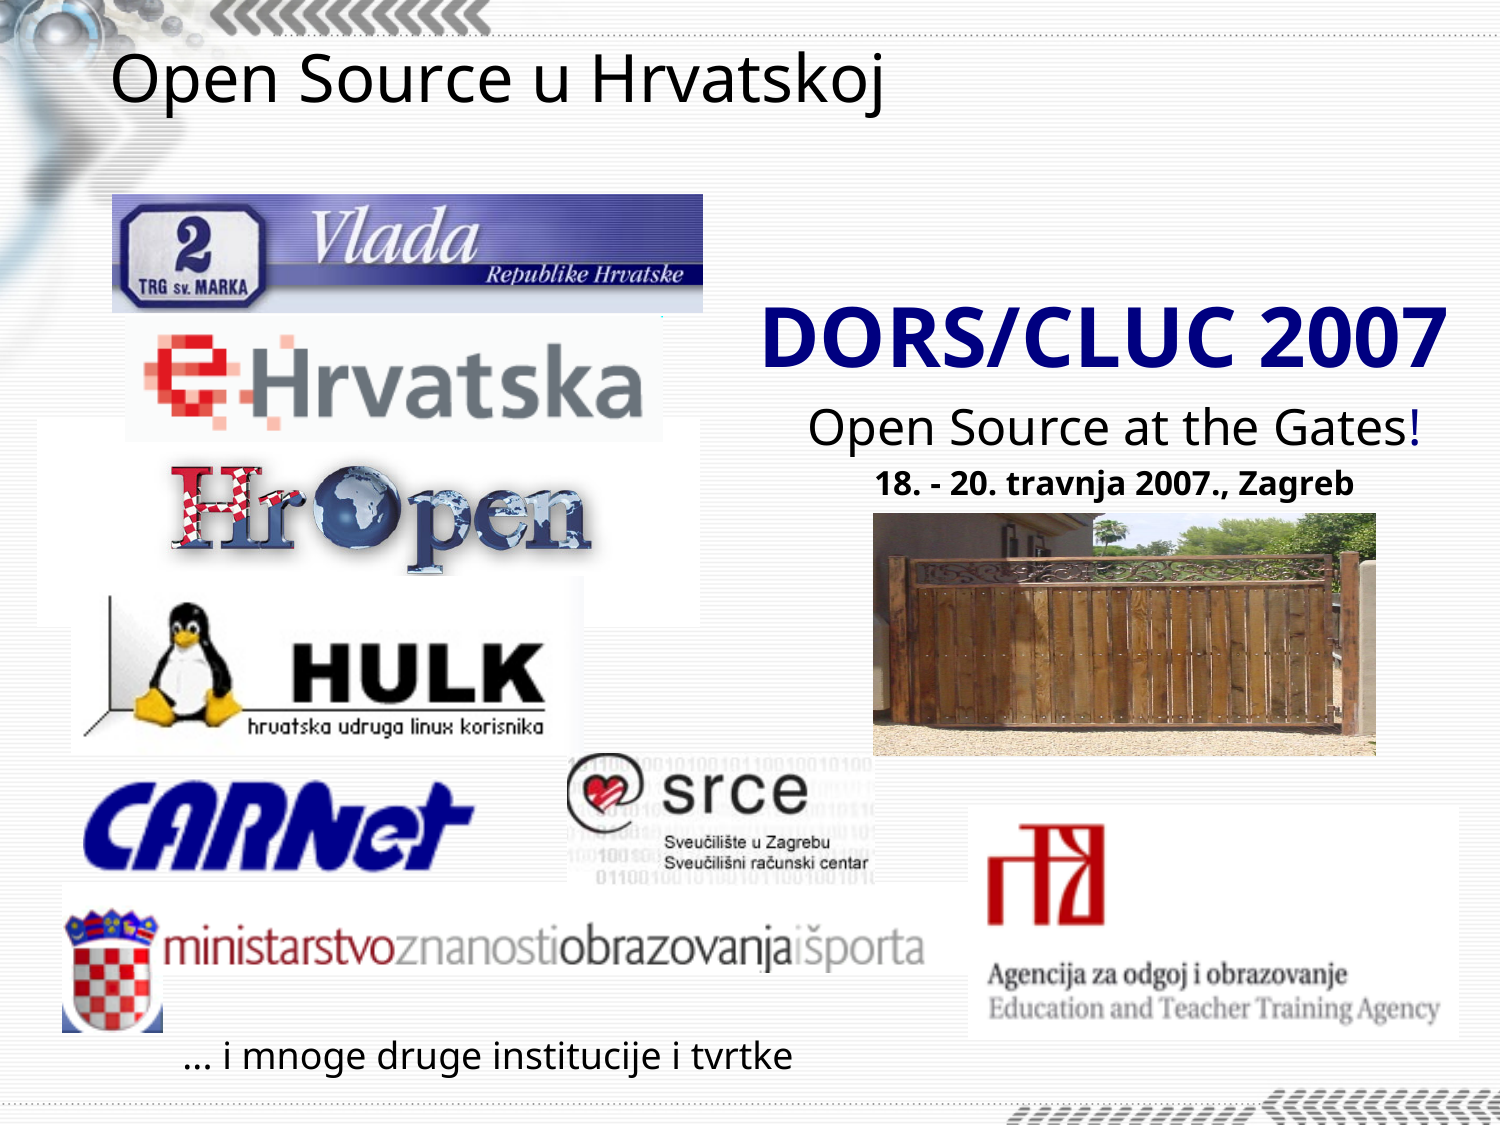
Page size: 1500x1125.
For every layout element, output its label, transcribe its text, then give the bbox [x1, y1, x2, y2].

title Open Source u Hrvatskoj [94, 7, 1407, 130]
picture [0, 0, 1500, 1125]
text_box ... i mnoge druge institucije i tvrtke [167, 1022, 810, 1089]
text_box DORS/CLUC 2007 Open Source at the Gates! 18. - 20. travnja 2007., Zagreb [729, 270, 1500, 559]
